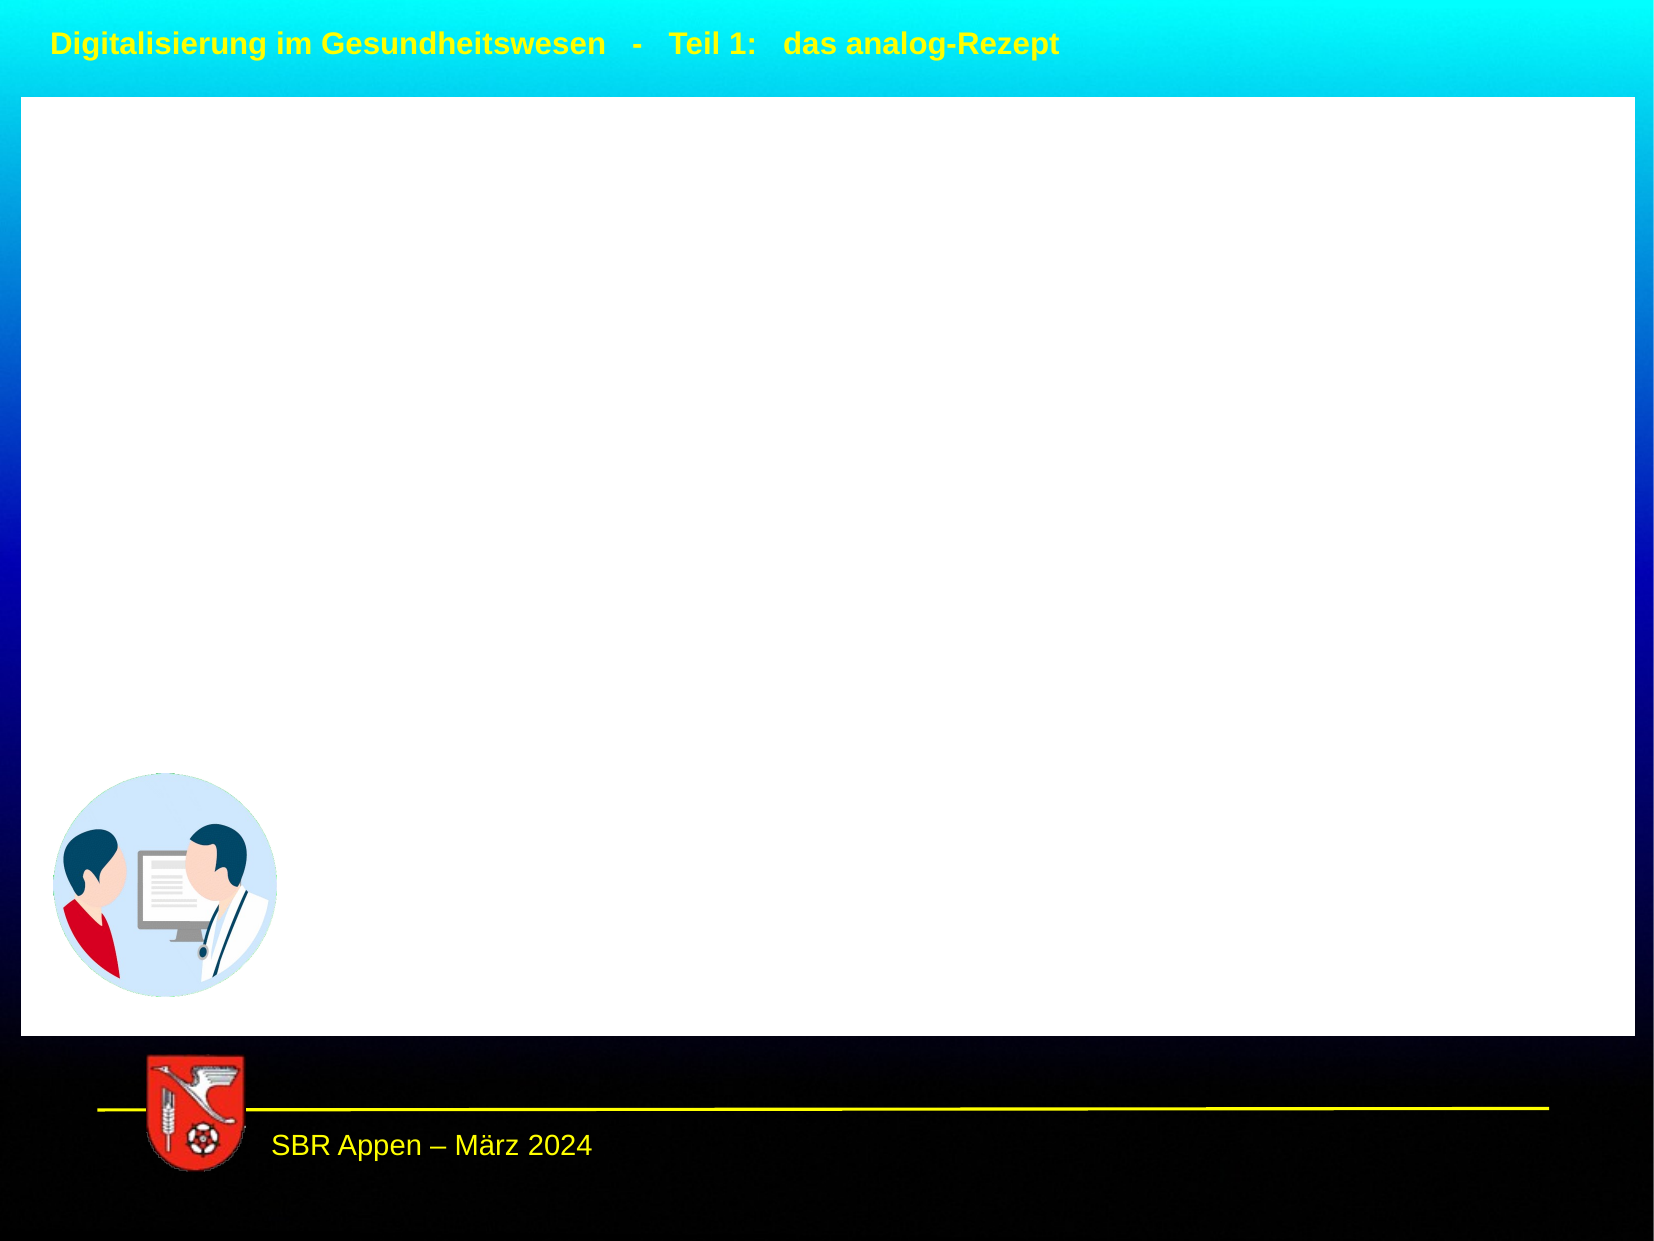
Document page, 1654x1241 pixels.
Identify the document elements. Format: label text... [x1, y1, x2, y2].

picture [0, 0, 1654, 1241]
text_box SBR Appen – März 2024 [256, 1121, 760, 1170]
text_box Digitalisierung im Gesundheitswesen - Teil 1: das analog-Rezept [35, 19, 1094, 71]
